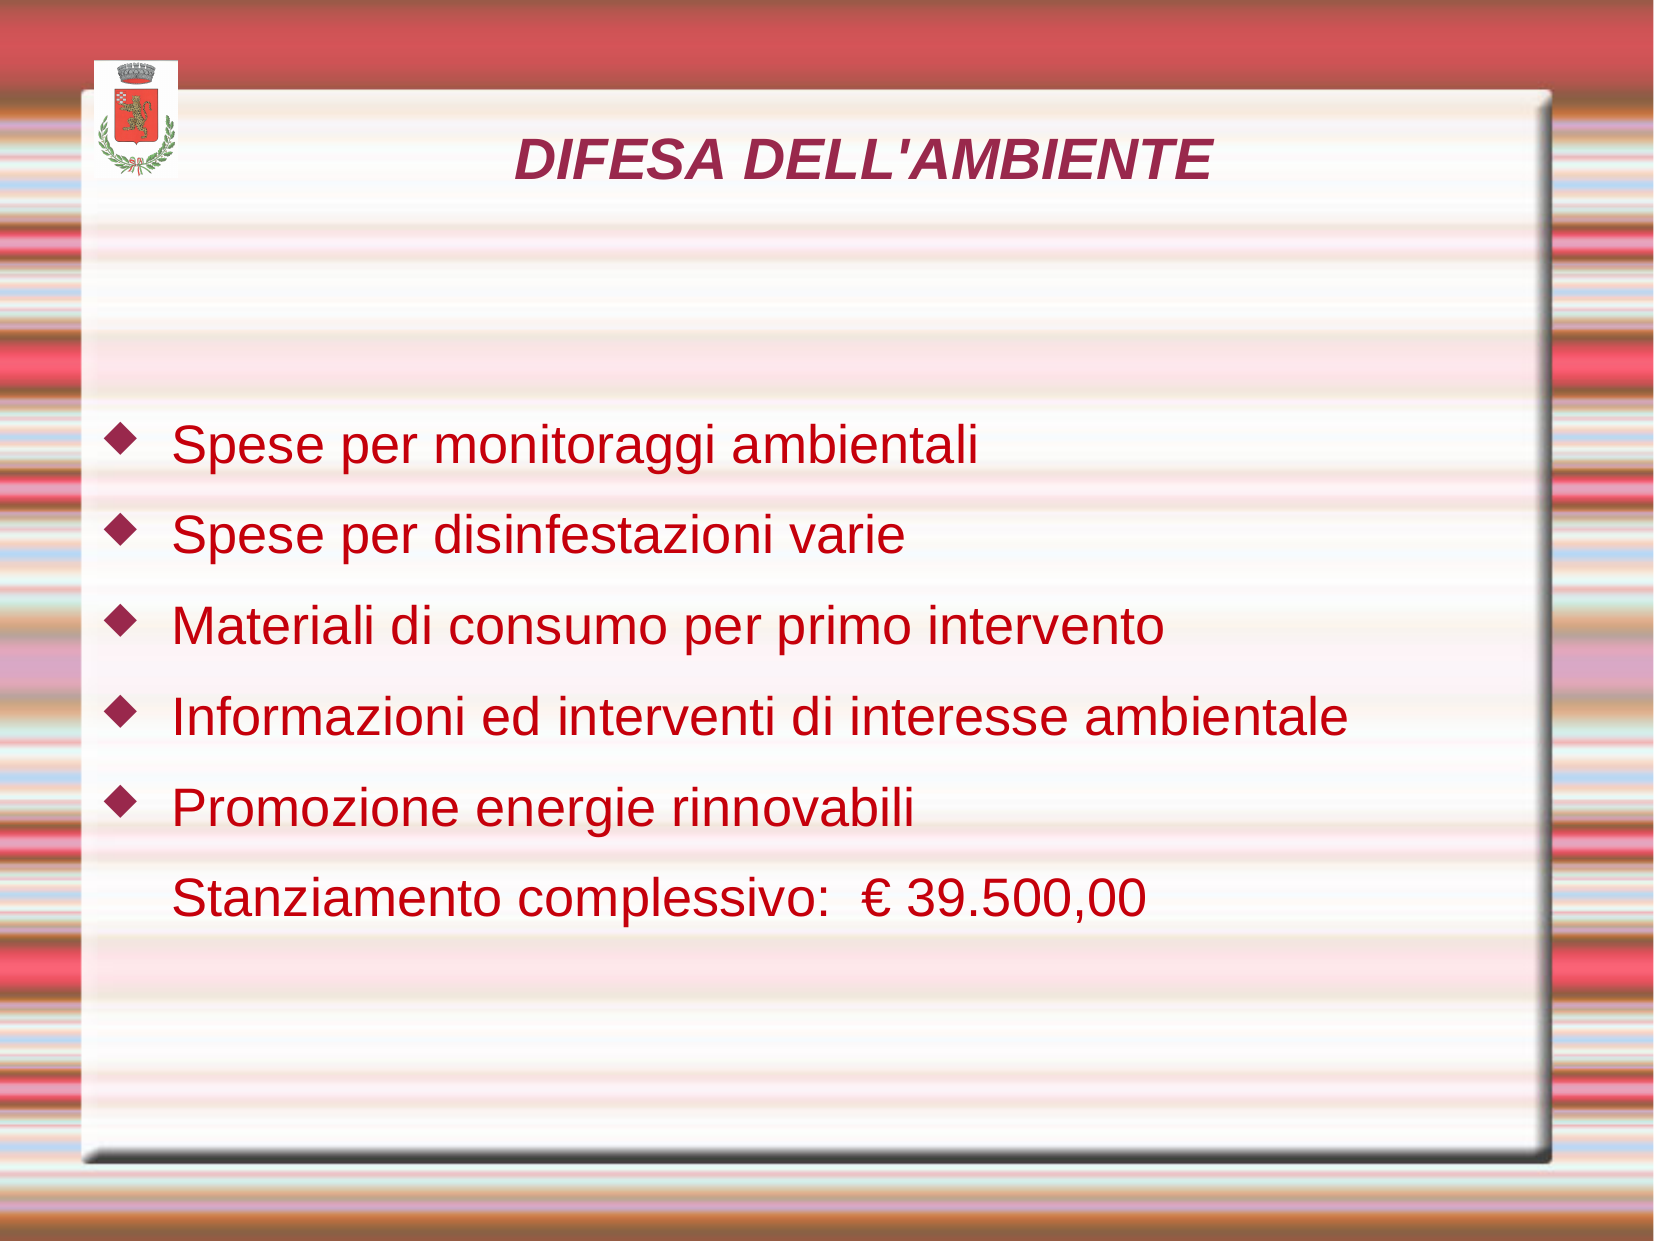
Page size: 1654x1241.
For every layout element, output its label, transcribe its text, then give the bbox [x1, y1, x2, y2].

picture [0, 0, 1654, 1241]
list Spese per monitoraggi ambientali Spese per disinfestazioni varie Materiali di consumo per primo intervento Informazioni ed interventi di interesse ambientale Promozione energie rinnovabili Stanziamento complessivo: € 39.500,00 [88, 383, 1577, 1203]
title DIFESA DELL'AMBIENTE [82, 55, 1571, 263]
